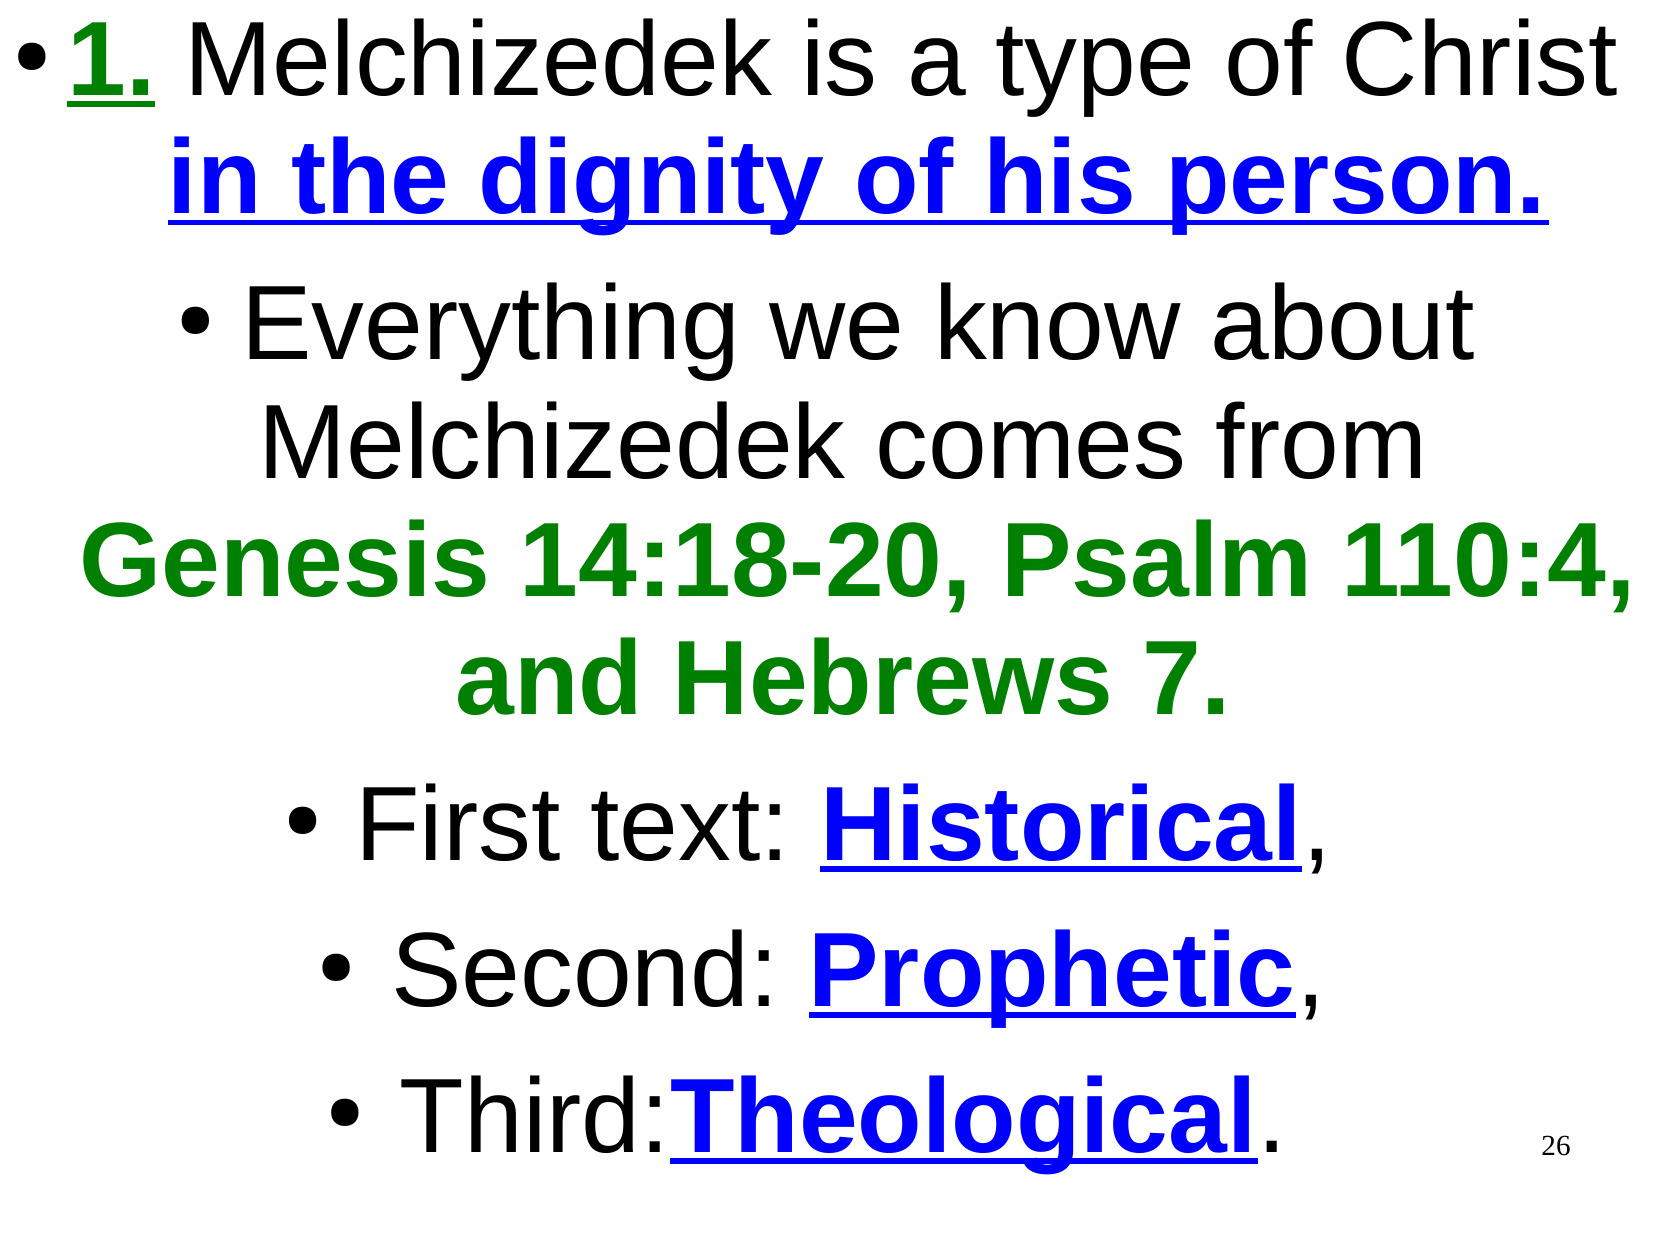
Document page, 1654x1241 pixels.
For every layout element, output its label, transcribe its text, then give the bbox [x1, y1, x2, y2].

list 1. Melchizedek is a type of Christ in the dignity of his person. Everything we know about Melchizedek comes from Genesis 14:18-20, Psalm 110:4, and Hebrews 7. First text: Historical, Second: Prophetic, Third:Theological. [0, 0, 1651, 1238]
